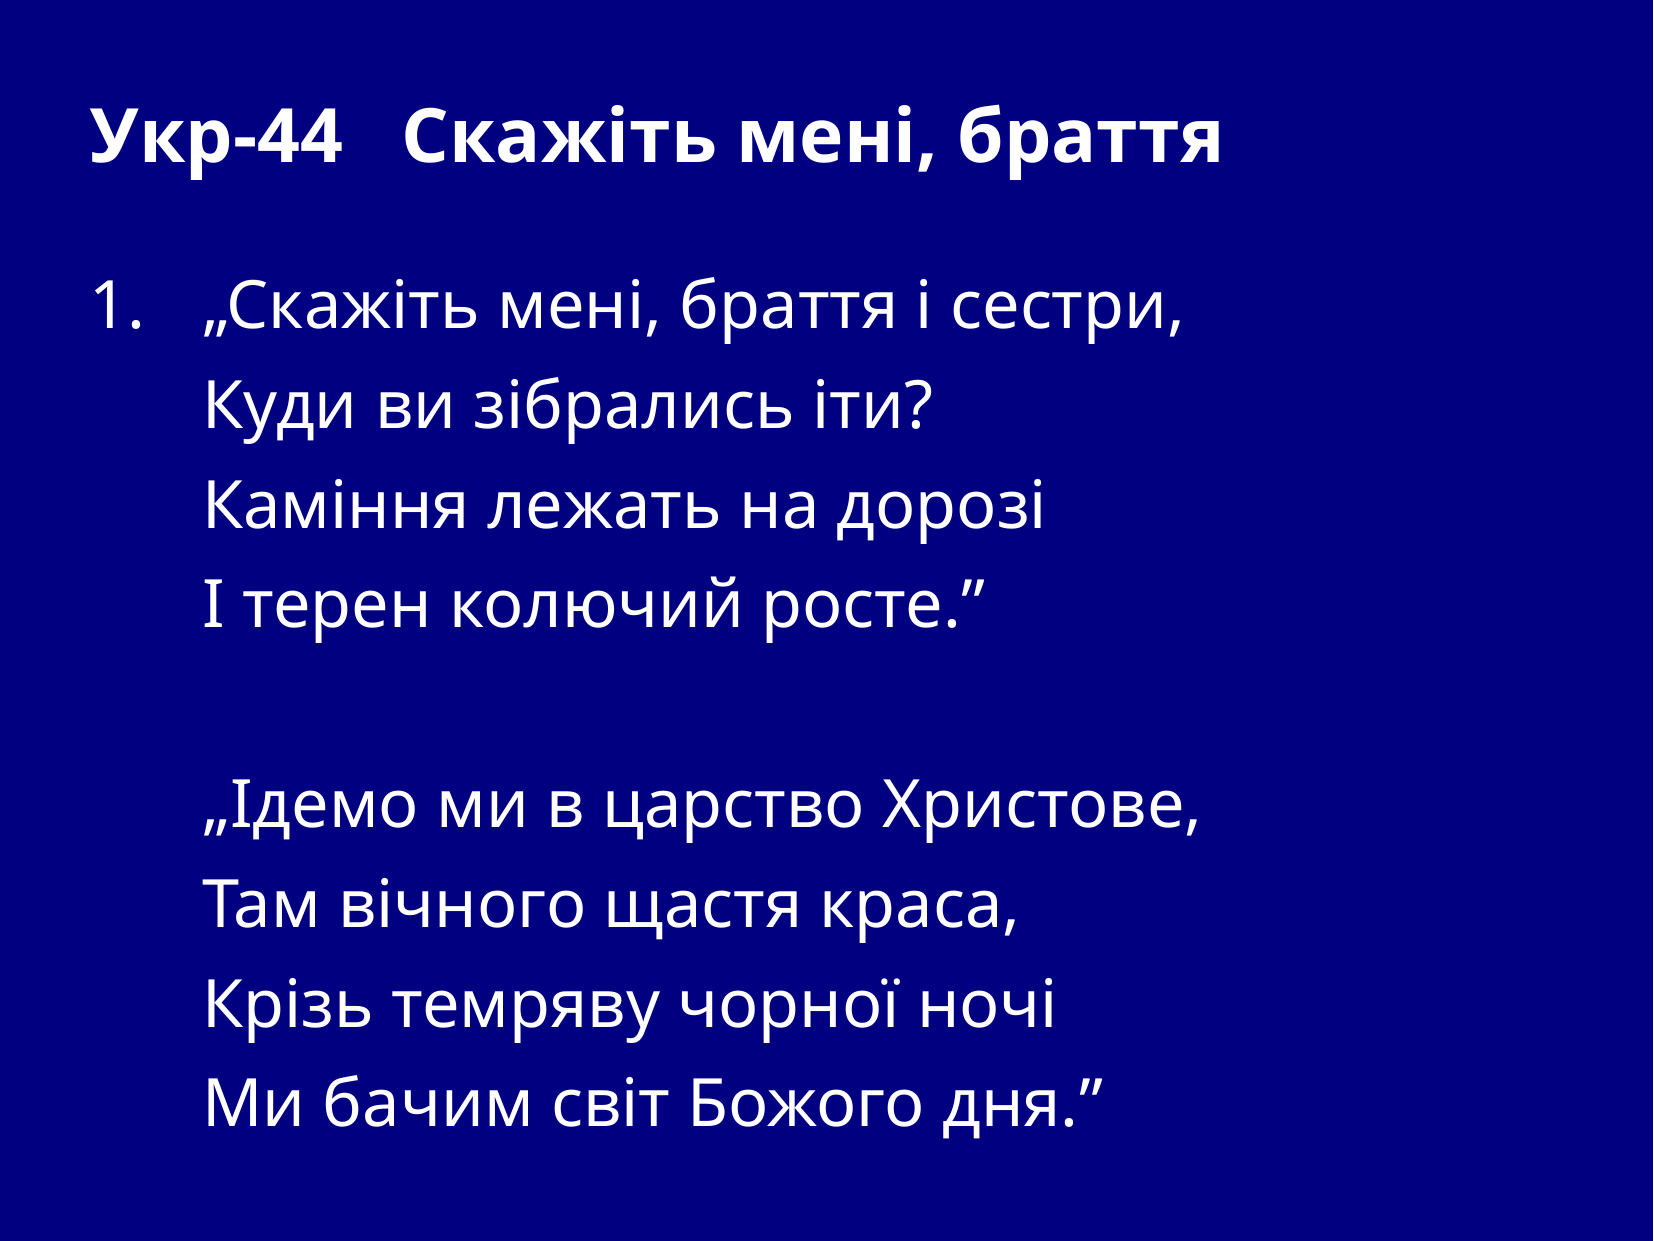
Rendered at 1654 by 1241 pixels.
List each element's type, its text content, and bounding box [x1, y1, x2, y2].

text_box Укр-44 Скажіть мені, браття [75, 75, 1576, 188]
text_box 1. „Скажіть мені, браття і сестри, Куди ви зібрались іти? Каміння лежать на дорозі І терен колючий росте.” „Ідемо ми в царство Христове, Там вічного щастя краса, Крізь темряву чорної ночі Ми бачим світ Божого дня.” [75, 188, 1576, 1163]
